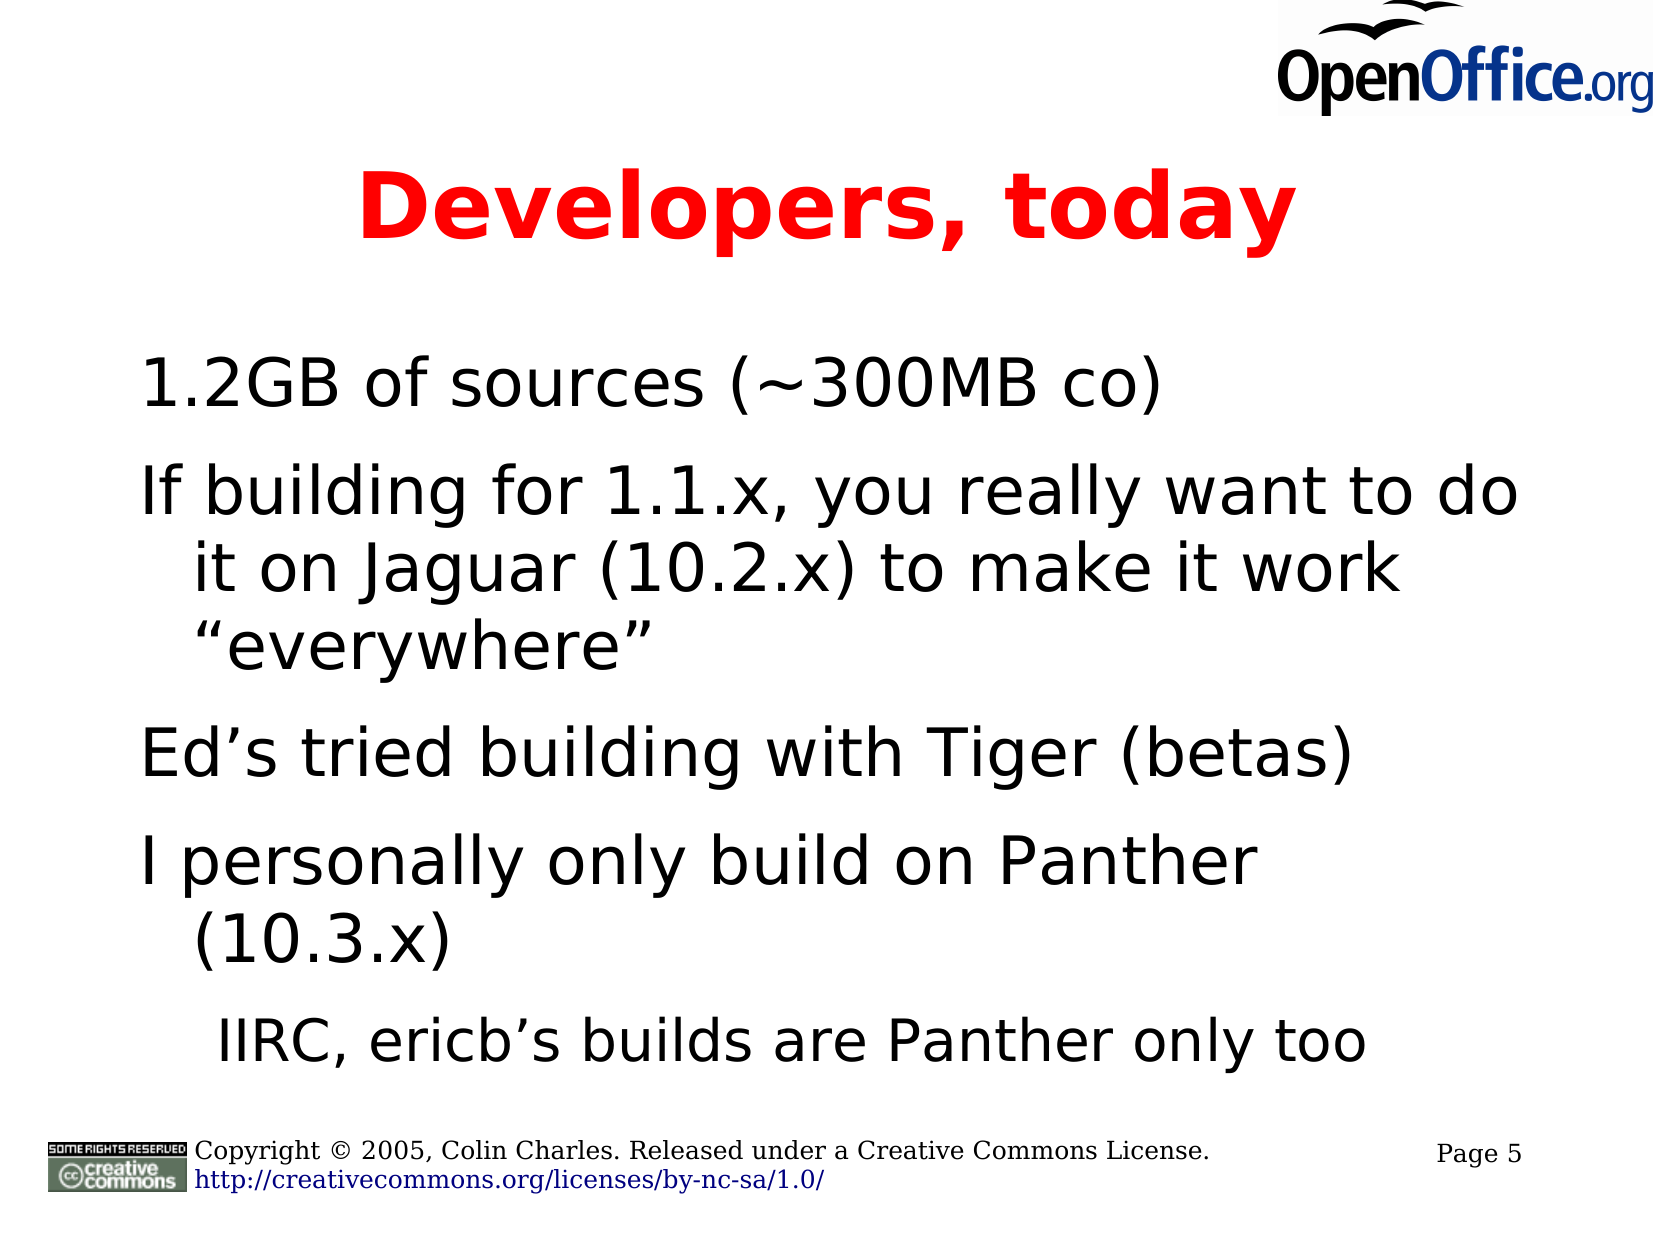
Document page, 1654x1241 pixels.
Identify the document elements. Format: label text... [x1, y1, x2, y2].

picture [1278, 0, 1653, 116]
title Developers, today [121, 102, 1534, 311]
picture [48, 1142, 187, 1192]
list 1.2GB of sources (~300MB co) If building for 1.1.x, you really want to do it on Jaguar (10.2.x) to make it work “everywhere” Ed’s tried building with Tiger (betas) I personally only build on Panther (10.3.x) IIRC, ericb’s builds are Panther only too [121, 344, 1534, 1127]
